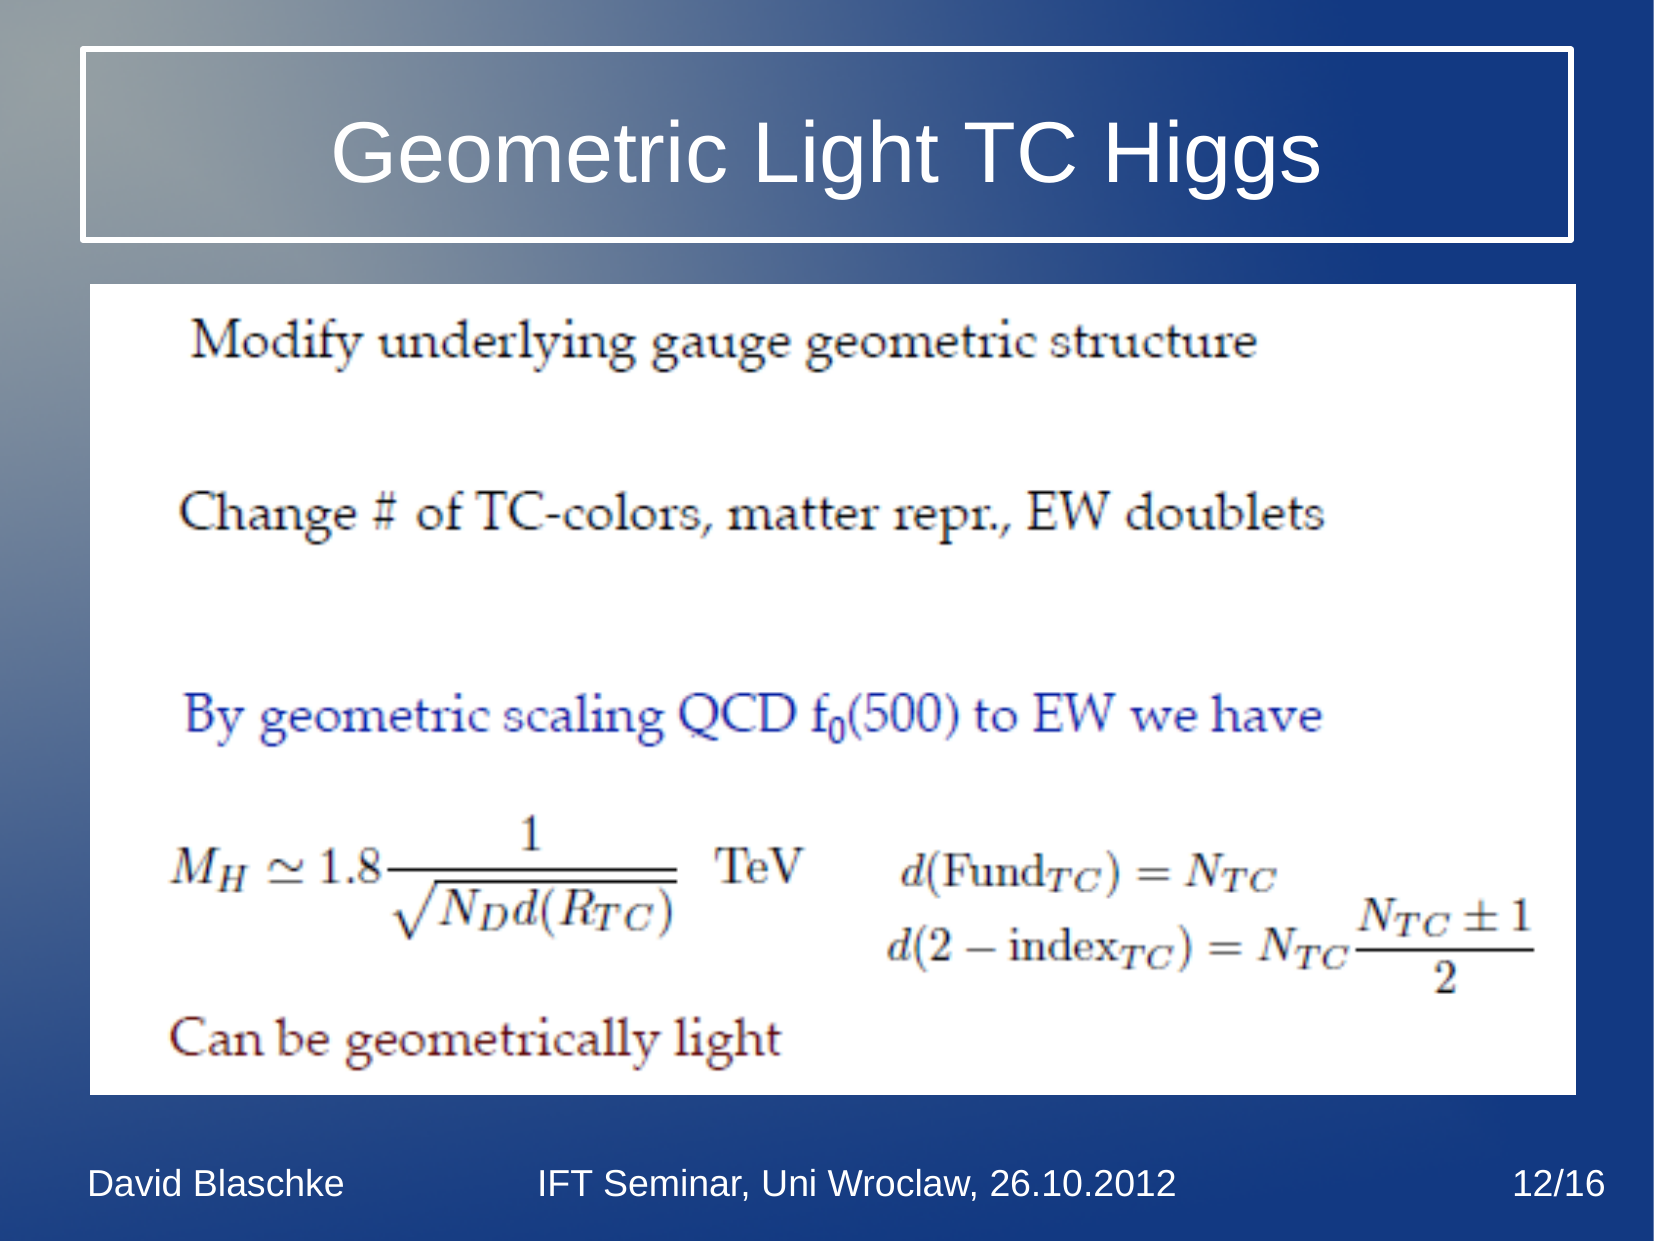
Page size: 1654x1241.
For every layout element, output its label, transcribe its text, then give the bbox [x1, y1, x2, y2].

title Geometric Light TC Higgs [86, 52, 1568, 237]
title Geometric Light TC Higgs [82, 243, 1571, 257]
text_box David Blaschke IFT Seminar, Uni Wroclaw, 26.10.2012 12/16 [72, 1155, 1617, 1217]
picture [0, 0, 1654, 1241]
